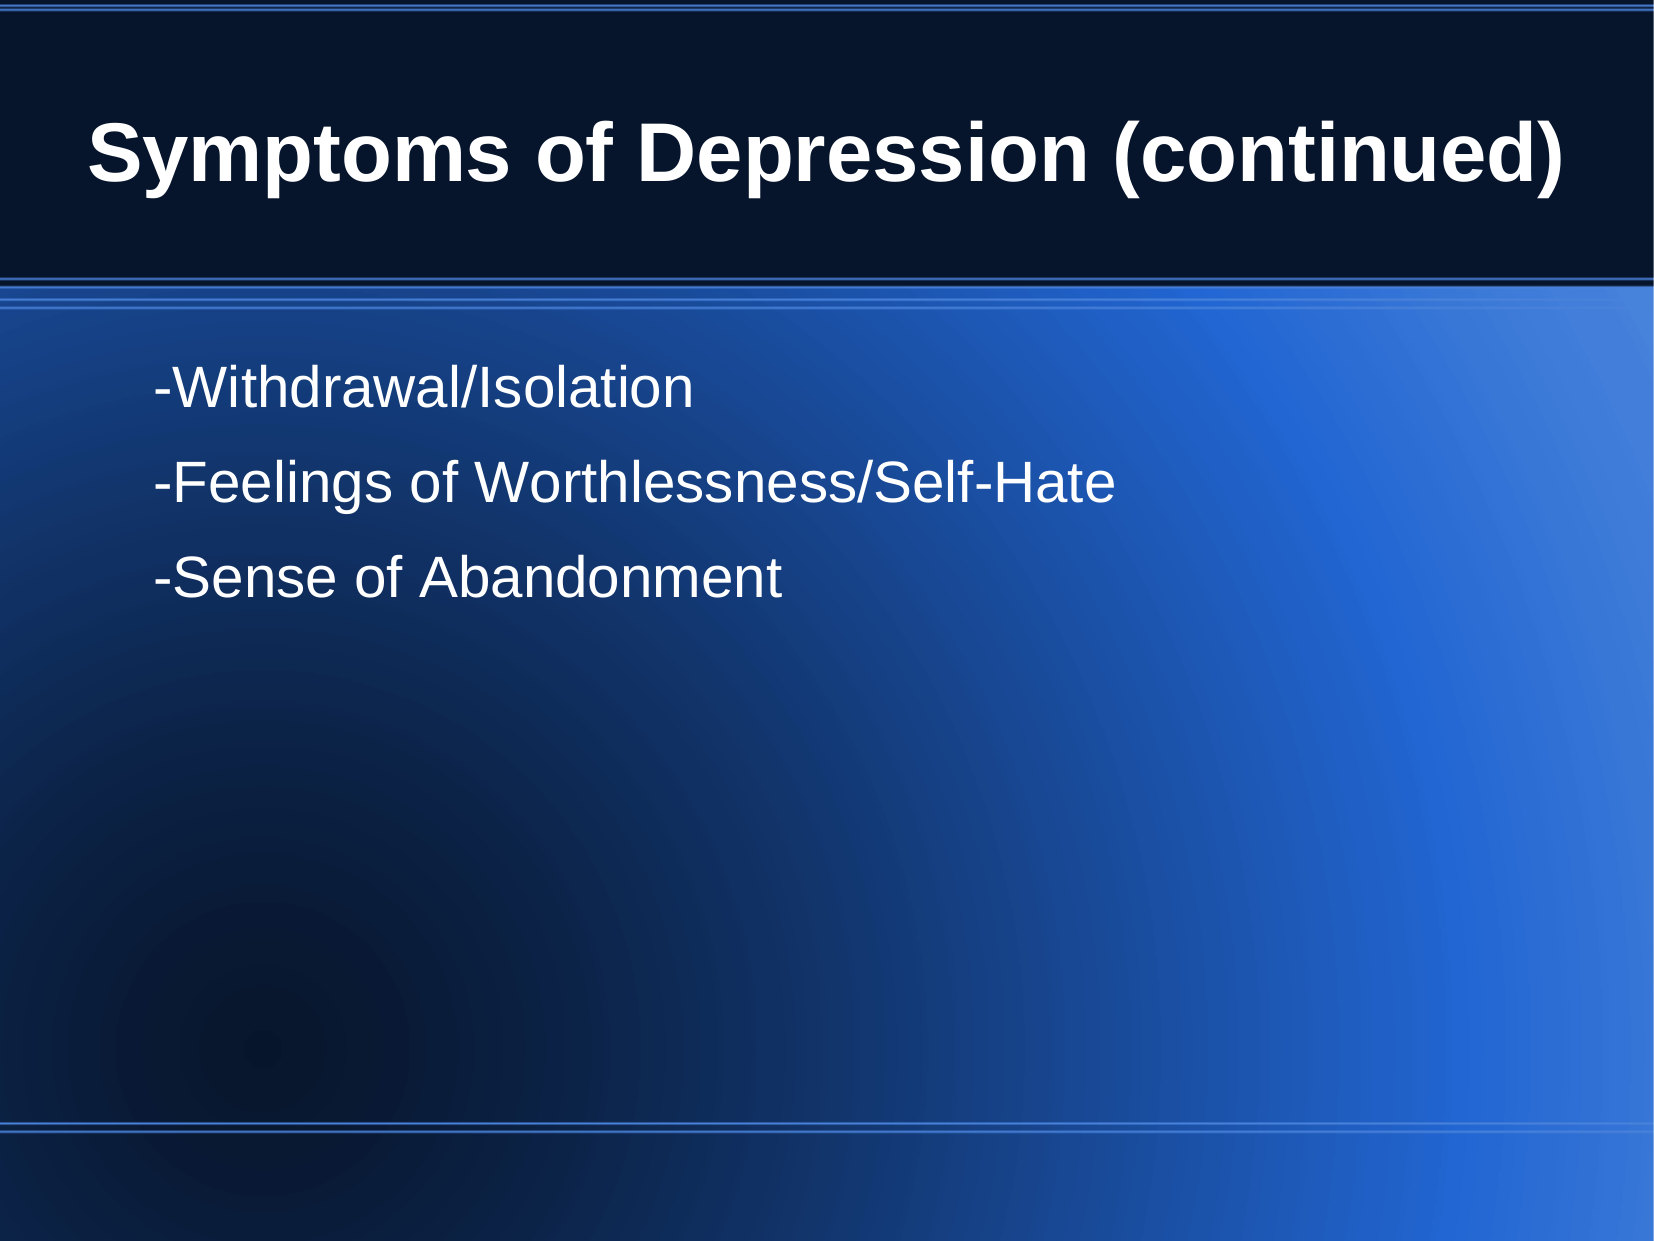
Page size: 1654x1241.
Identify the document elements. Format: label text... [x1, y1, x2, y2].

title Symptoms of Depression (continued) [82, 49, 1571, 257]
picture [0, 0, 1654, 1241]
list -Withdrawal/Isolation -Feelings of Worthlessness/Self-Hate -Sense of Abandonment [82, 355, 1571, 1058]
